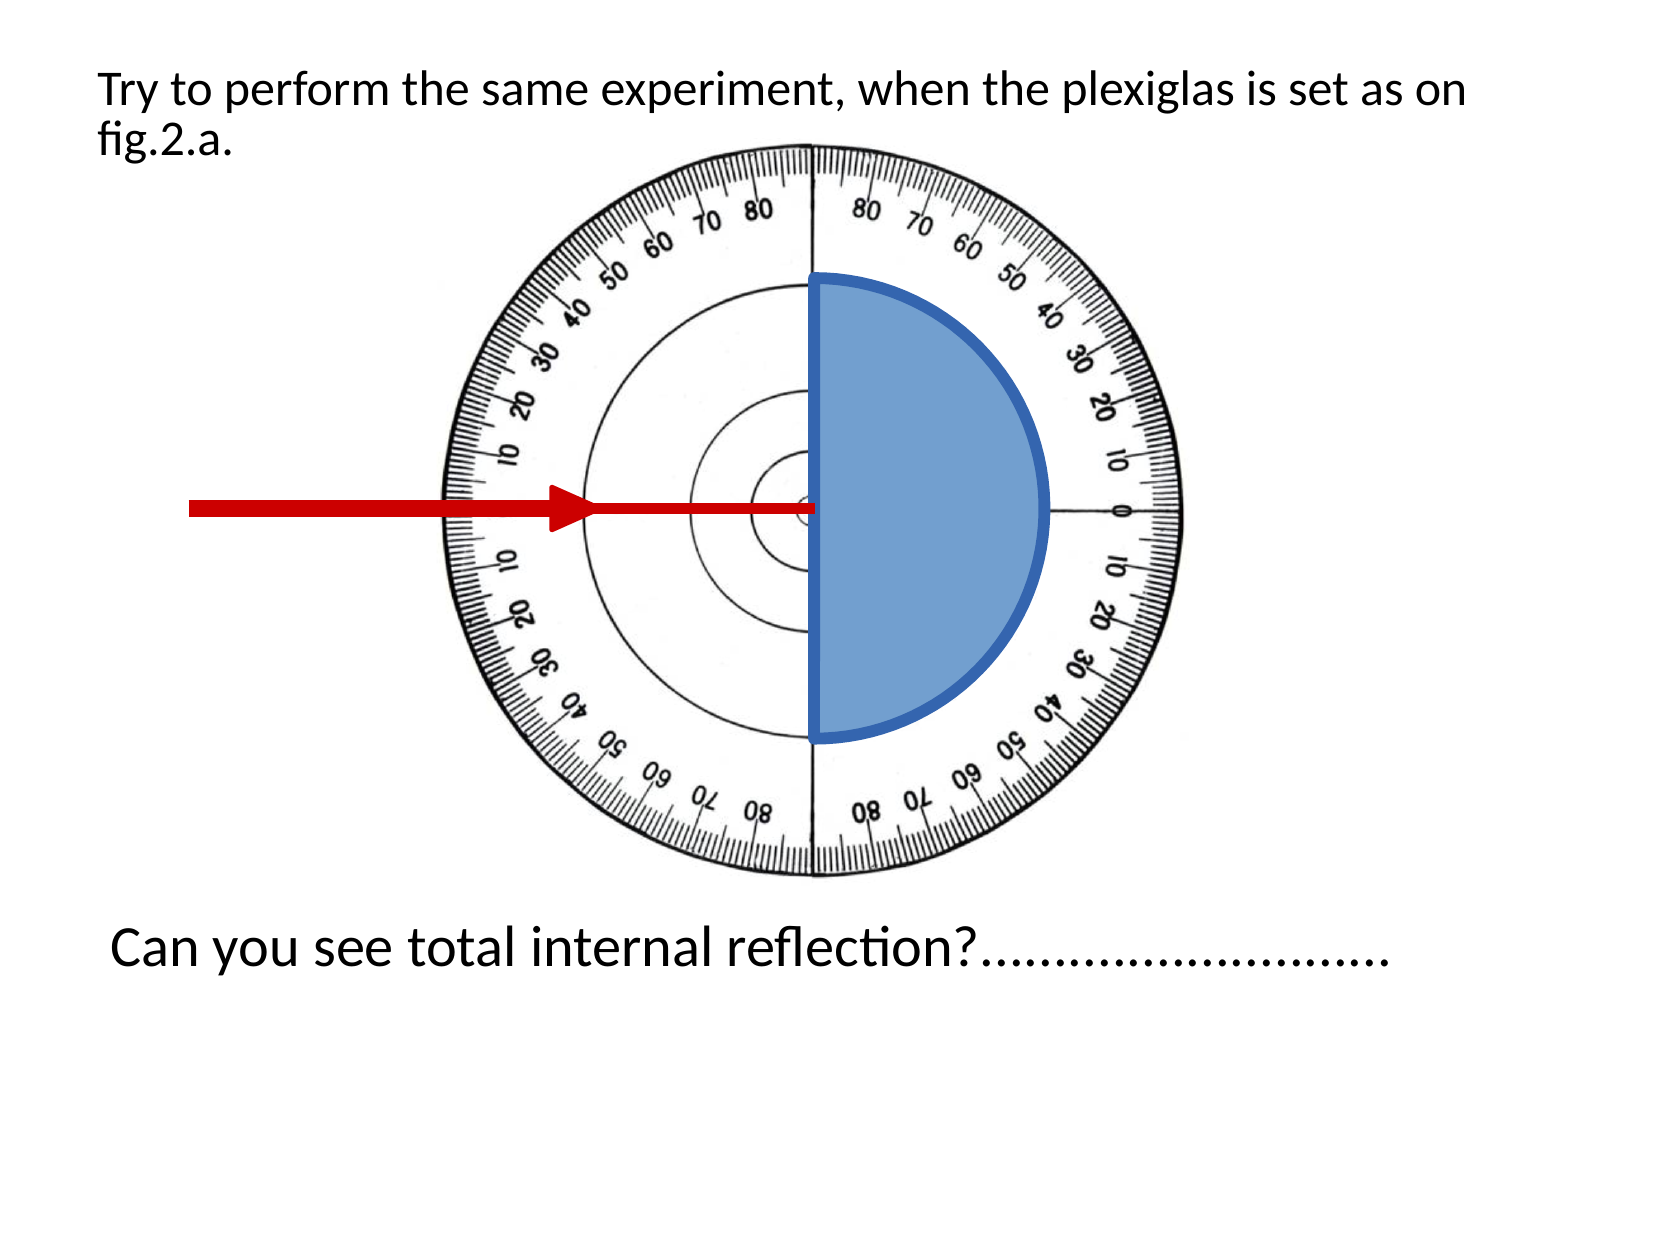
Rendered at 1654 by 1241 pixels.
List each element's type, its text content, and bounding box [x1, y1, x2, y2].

picture [436, 137, 1190, 889]
text_box Can you see total internal reflection?............................ [95, 914, 1587, 1001]
text_box Try to perform the same experiment, when the plexiglas is set as on fig.2.a. [82, 60, 1498, 198]
text_box [814, 278, 1045, 739]
